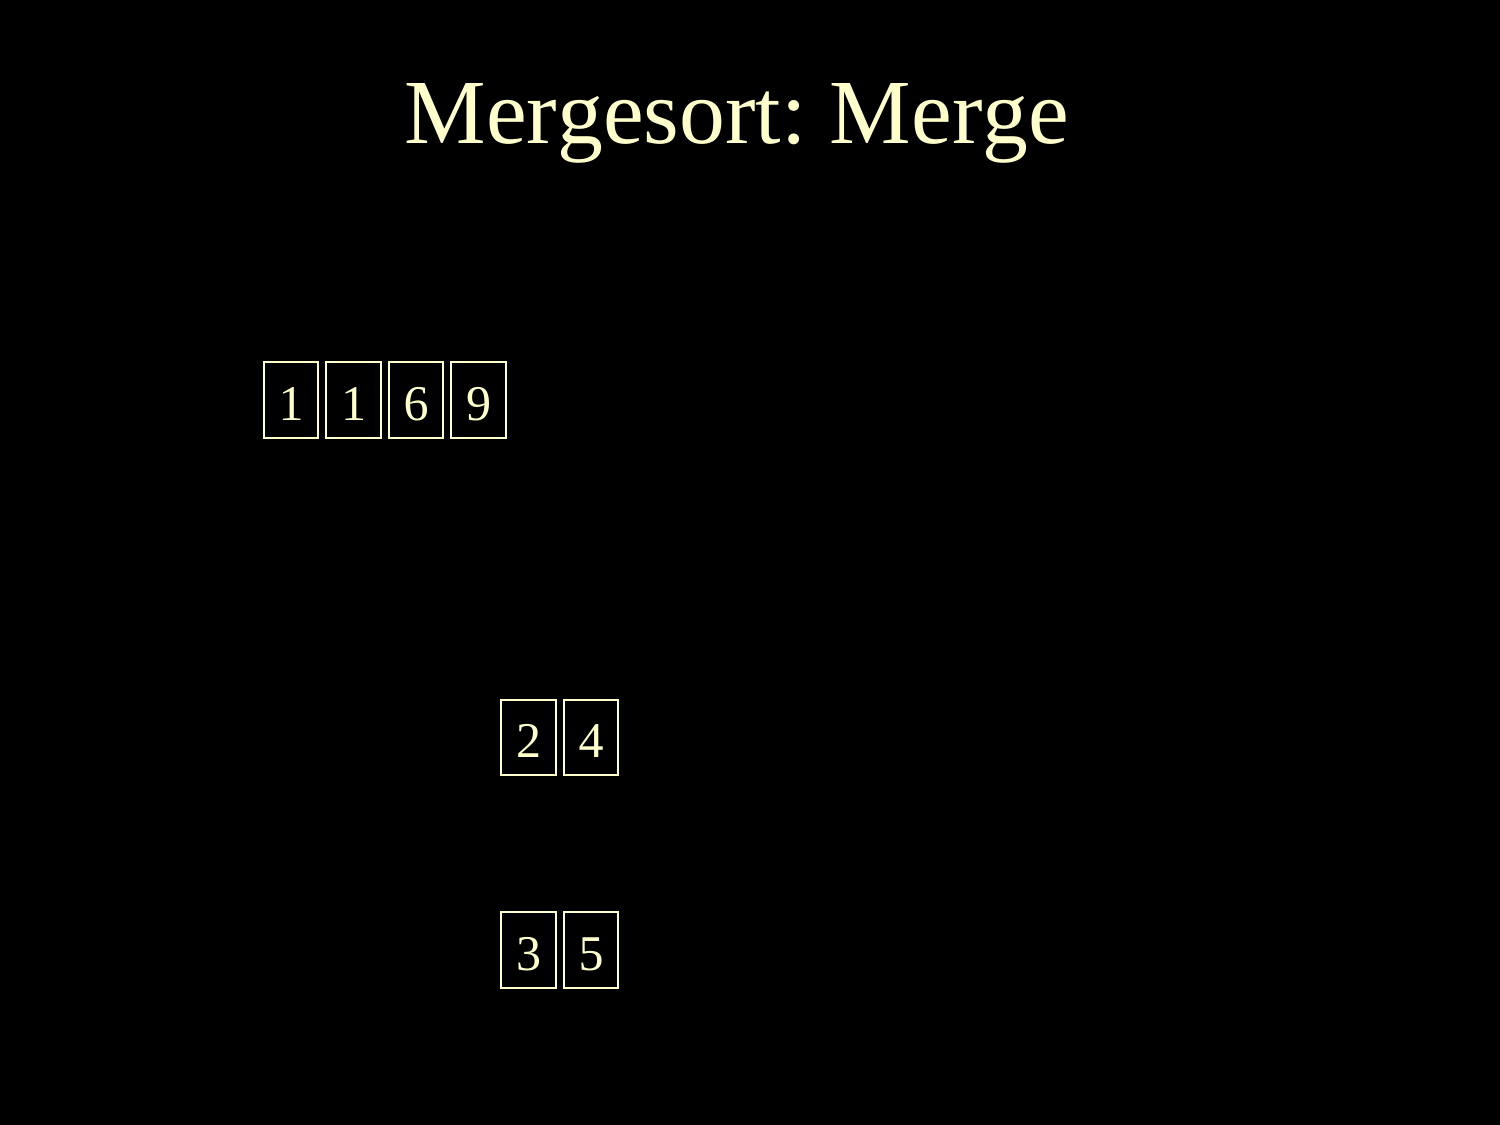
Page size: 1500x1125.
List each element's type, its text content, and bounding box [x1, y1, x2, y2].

text_box 4 [563, 699, 619, 776]
text_box 6 [388, 362, 444, 438]
text_box 9 [451, 362, 506, 438]
title Mergesort: Merge [8, 50, 1467, 176]
text_box 1 [263, 362, 319, 438]
text_box 3 [501, 912, 556, 988]
text_box 1 [326, 362, 381, 438]
text_box 5 [563, 912, 619, 988]
text_box 2 [501, 699, 556, 776]
